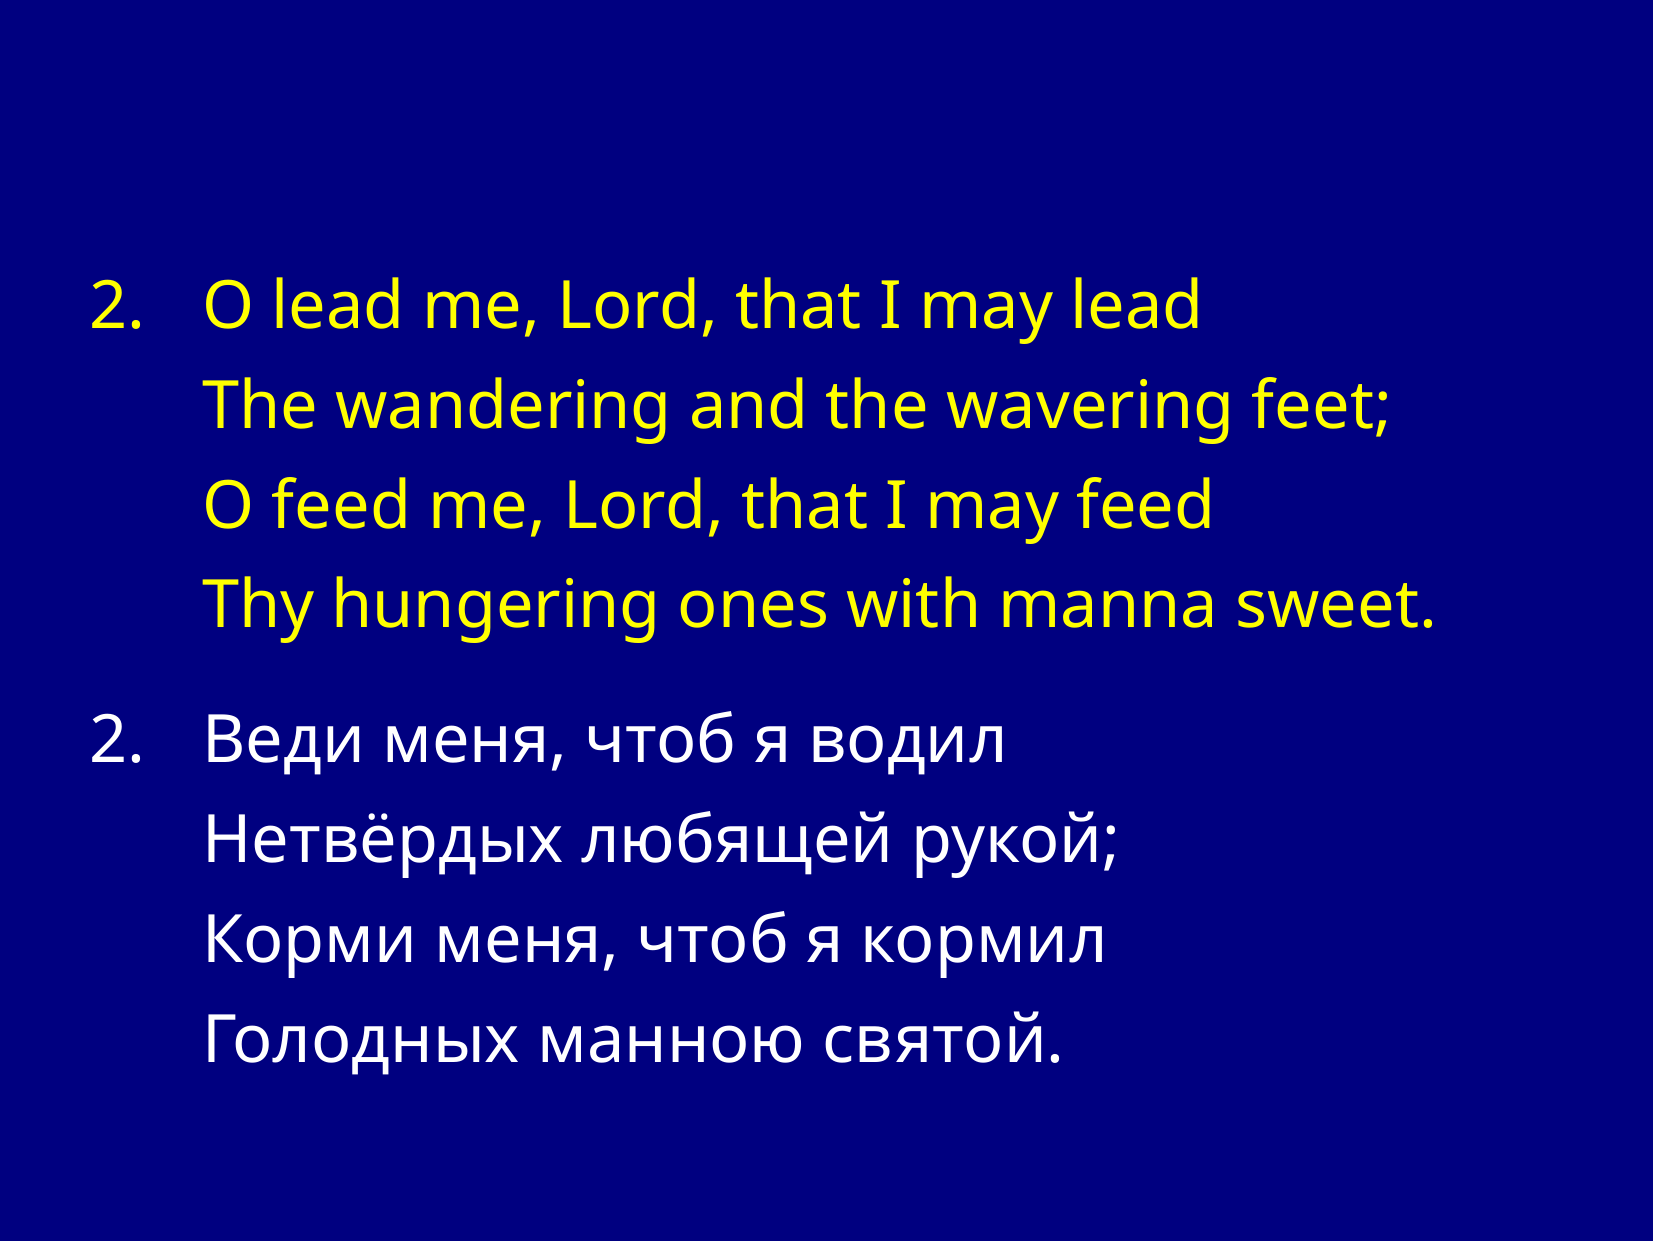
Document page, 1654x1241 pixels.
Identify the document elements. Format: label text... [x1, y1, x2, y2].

text_box 2. O lead me, Lord, that I may lead The wandering and the wavering feet; O feed me, Lord, that I may feed Thy hungering ones with manna sweet. [75, 150, 1576, 638]
text_box 2. Веди меня, чтоб я водил Нетвёрдых любящей рукой; Корми меня, чтоб я кормил Голодных манною святой. [75, 675, 1576, 1163]
